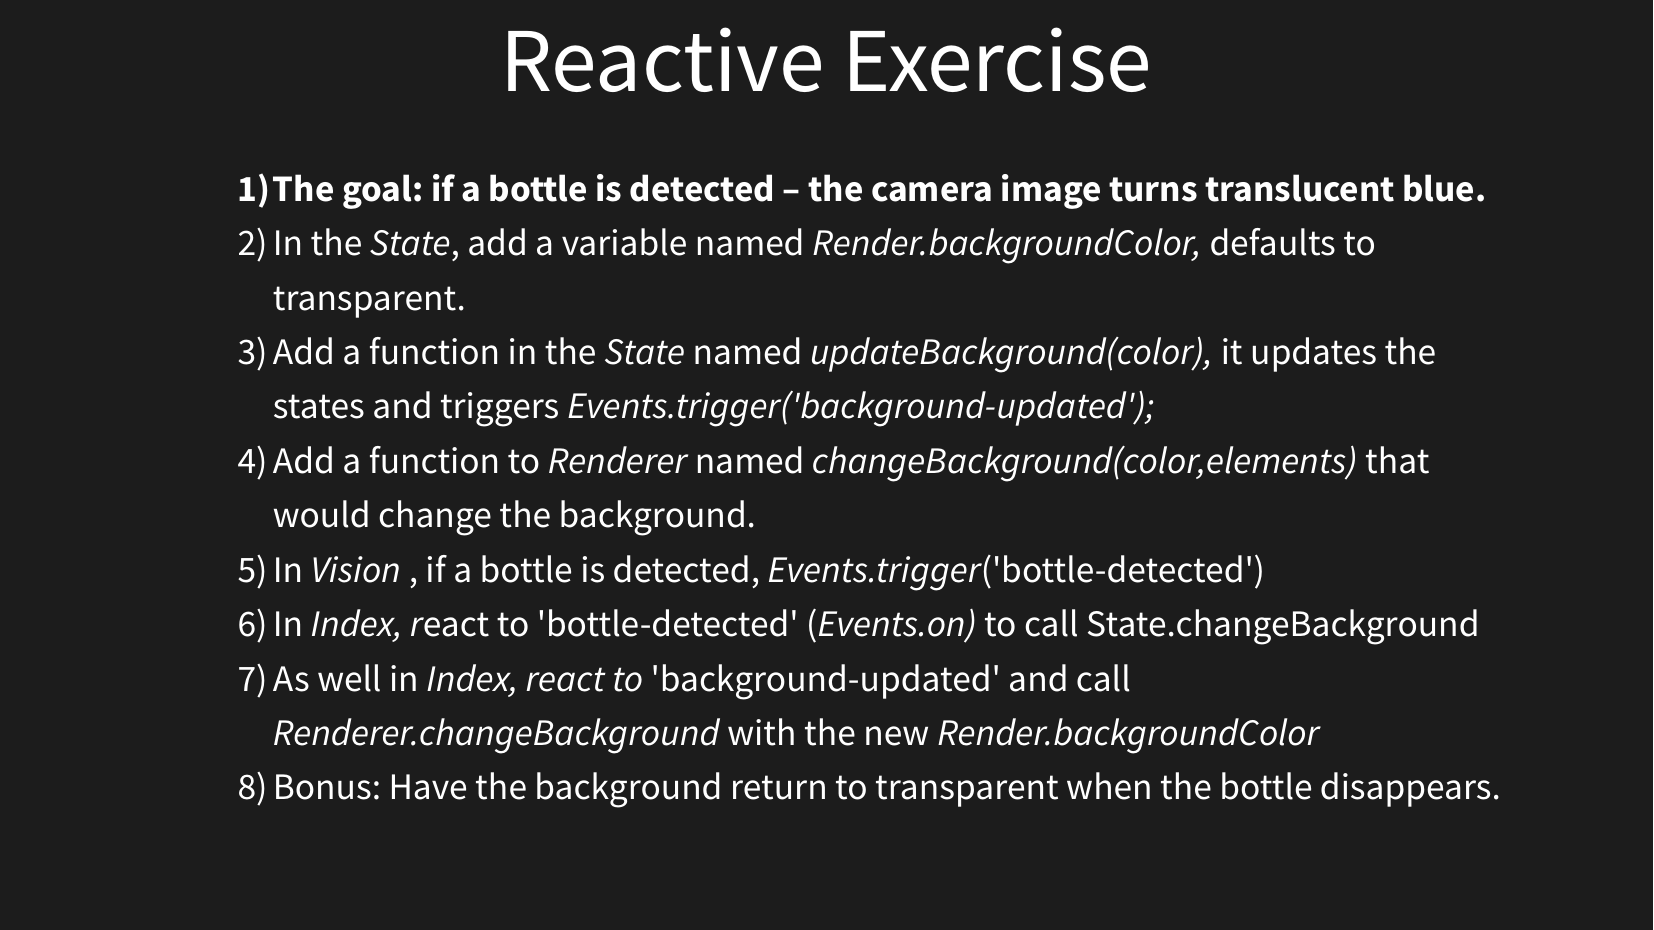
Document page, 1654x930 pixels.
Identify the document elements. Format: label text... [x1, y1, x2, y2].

text_box The goal: if a bottle is detected – the camera image turns translucent blue. In the State, add a variable named Render.backgroundColor, defaults to transparent. Add a function in the State named updateBackground(color), it updates the states and triggers Events.trigger('background-updated'); Add a function to Renderer named changeBackground(color,elements) that would change the background. In Vision , if a bottle is detected, Events.trigger('bottle-detected') In Index, react to 'bottle-detected' (Events.on) to call State.changeBackground As well in Index, react to 'background-updated' and call Renderer.changeBackground with the new Render.backgroundColor Bonus: Have the background return to transparent when the bottle disappears. [222, 149, 1528, 930]
title Reactive Exercise [0, 0, 1653, 166]
